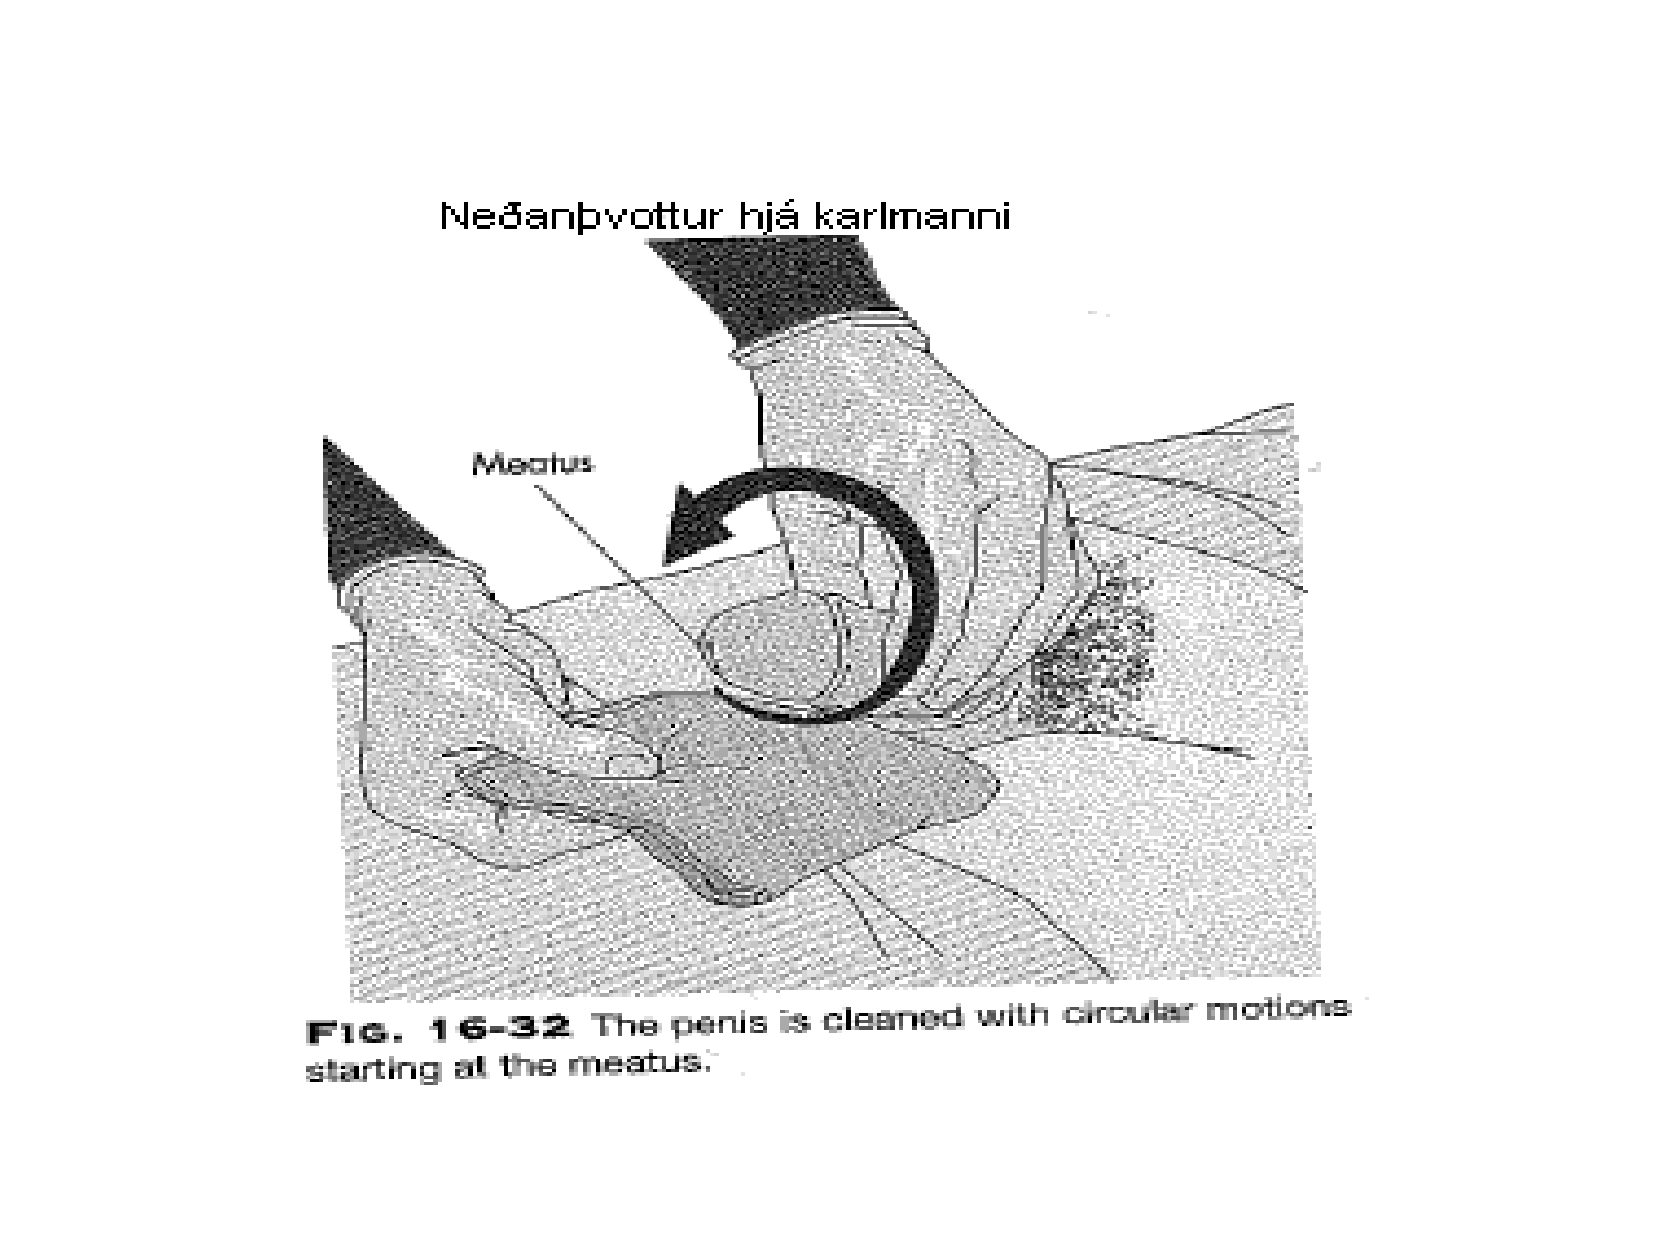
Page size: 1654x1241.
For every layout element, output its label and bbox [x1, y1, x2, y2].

picture [236, 147, 1418, 1123]
